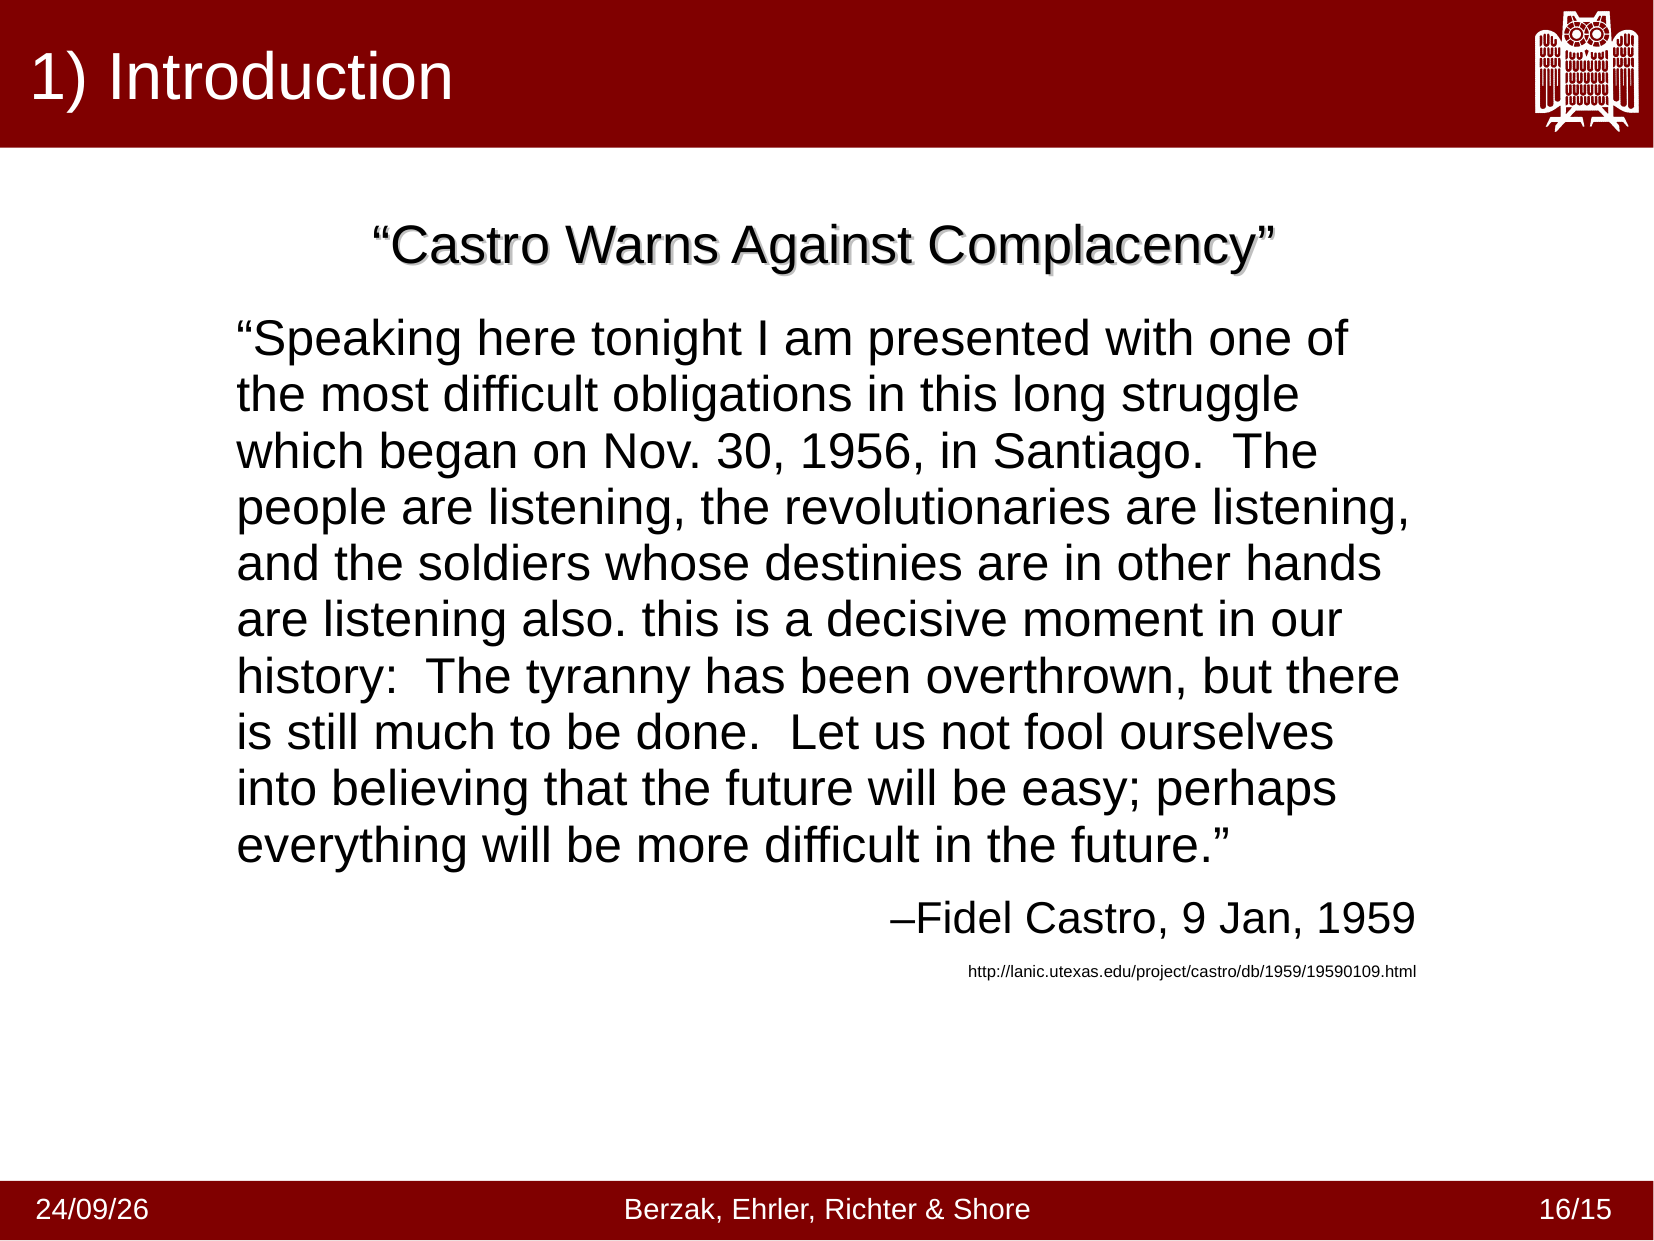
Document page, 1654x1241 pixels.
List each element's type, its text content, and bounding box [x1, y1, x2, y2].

text_box “Castro Warns Against Complacency” [357, 206, 1292, 283]
picture [1535, 11, 1639, 132]
title 1) Introduction [29, 17, 1506, 136]
list “Speaking here tonight I am presented with one of the most difficult obligations in this long struggle which began on Nov. 30, 1956, in Santiago. The people are listening, the revolutionaries are listening, and the soldiers whose destinies are in other hands are listening also. this is a decisive moment in our history: The tyranny has been overthrown, but there is still much to be done. Let us not fool ourselves into believing that the future will be easy; perhaps everything will be more difficult in the future.” –Fidel Castro, 9 Jan, 1959 http://lanic.utexas.edu/project/castro/db/1959/19590109.html [236, 310, 1418, 1004]
